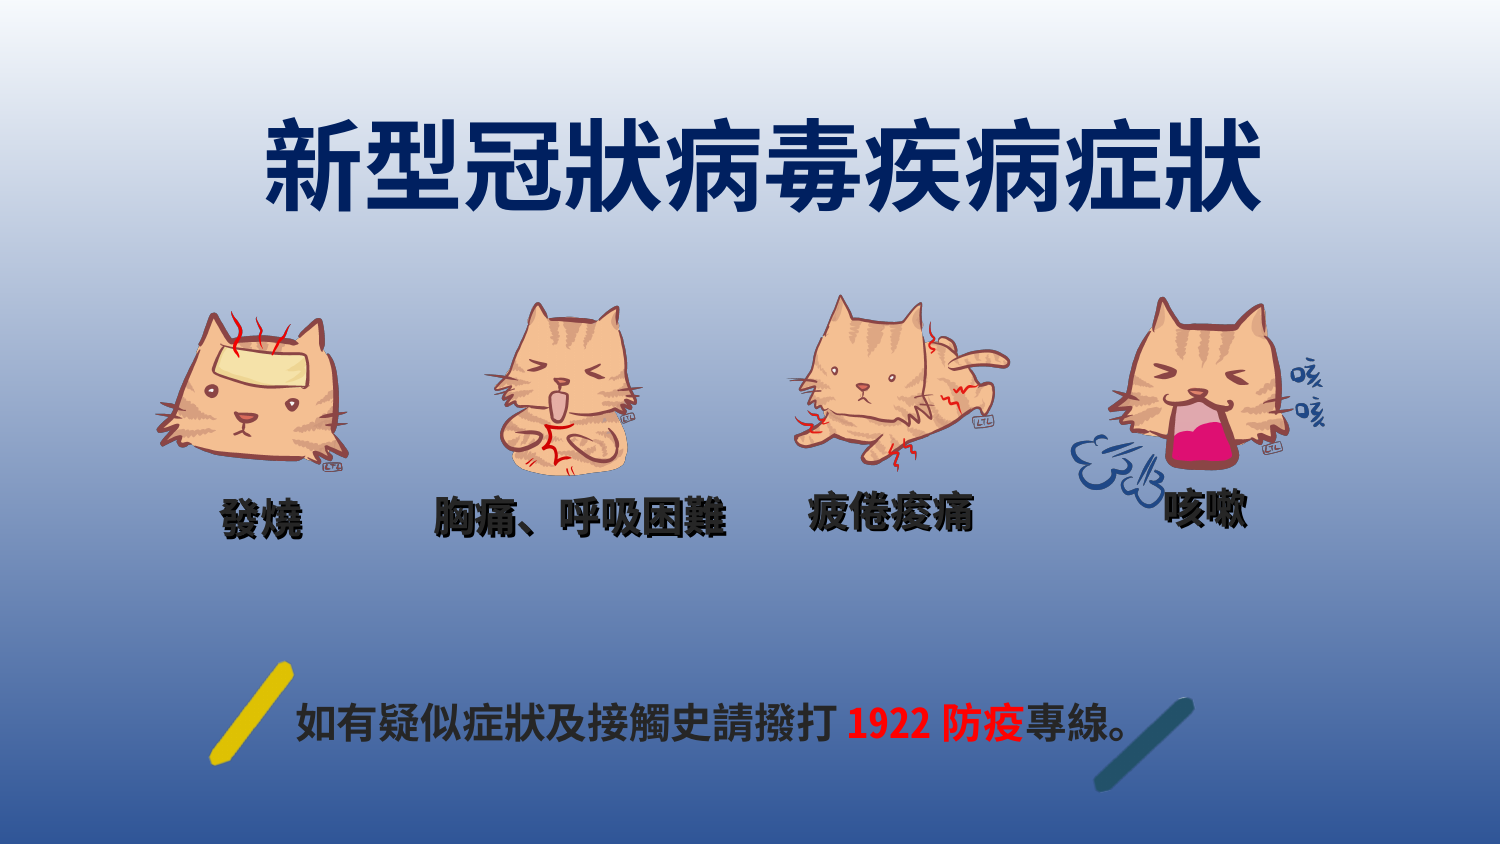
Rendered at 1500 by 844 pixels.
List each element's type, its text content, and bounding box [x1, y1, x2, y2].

text_box 咳嗽 [1147, 517, 1270, 535]
picture [187, 658, 317, 771]
picture [779, 287, 1015, 476]
title 新型冠狀病毒疾病症狀 [248, 102, 1340, 247]
text_box 疲倦痠痛 [792, 476, 1002, 538]
text_box 如有疑似症狀及接觸史請撥打1922防疫專線。 [280, 681, 1481, 822]
picture [478, 297, 647, 484]
text_box 發燒 [203, 497, 371, 546]
text_box 胸痛、呼吸困難 [418, 475, 744, 566]
picture [130, 290, 377, 497]
picture [1063, 287, 1336, 517]
picture [1078, 695, 1209, 794]
